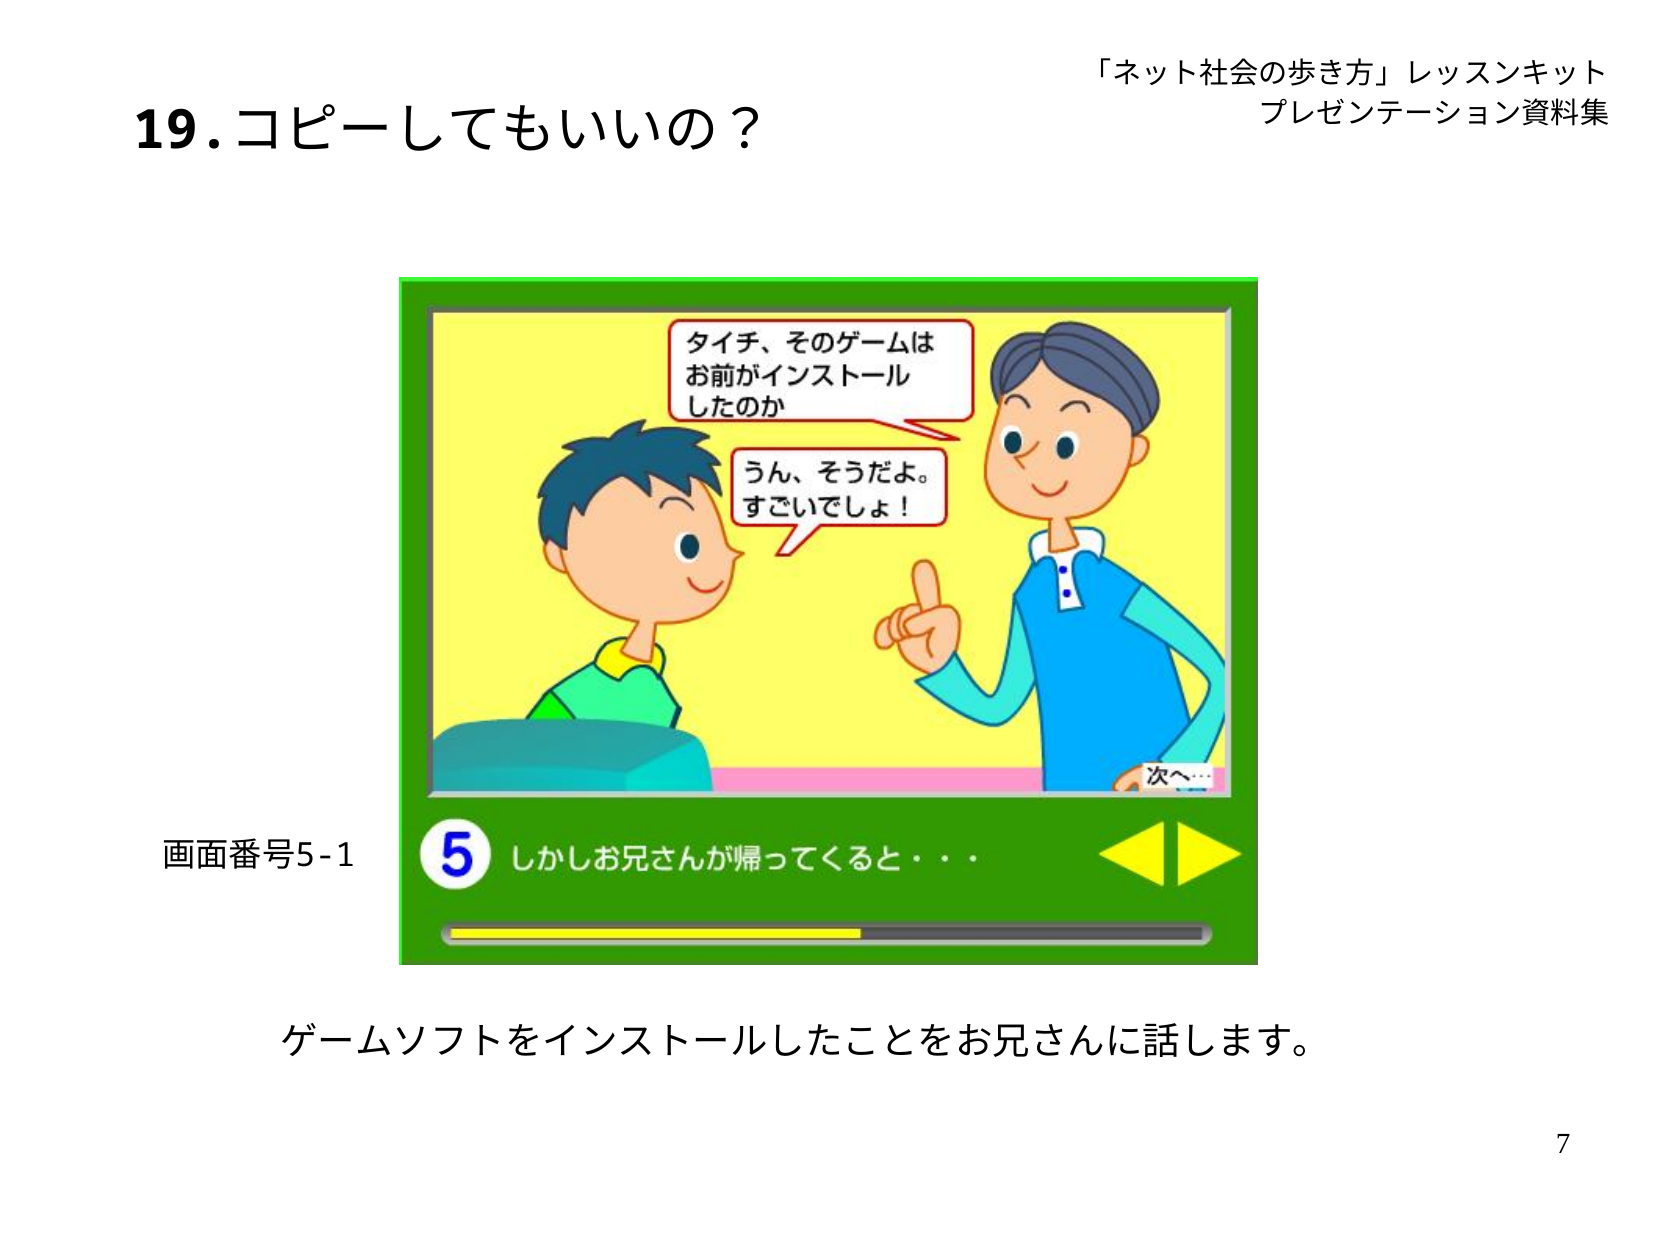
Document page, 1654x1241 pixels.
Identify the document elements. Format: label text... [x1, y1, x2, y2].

text_box 19.コピーしてもいいの？ [118, 88, 1241, 169]
picture [399, 277, 1258, 965]
text_box ゲームソフトをインストールしたことをお兄さんに話します。 [265, 1003, 1447, 1074]
text_box 「ネット社会の歩き方」レッスンキット プレゼンテーション資料集 [1062, 44, 1625, 139]
text_box 画面番号5-1 [147, 826, 384, 882]
